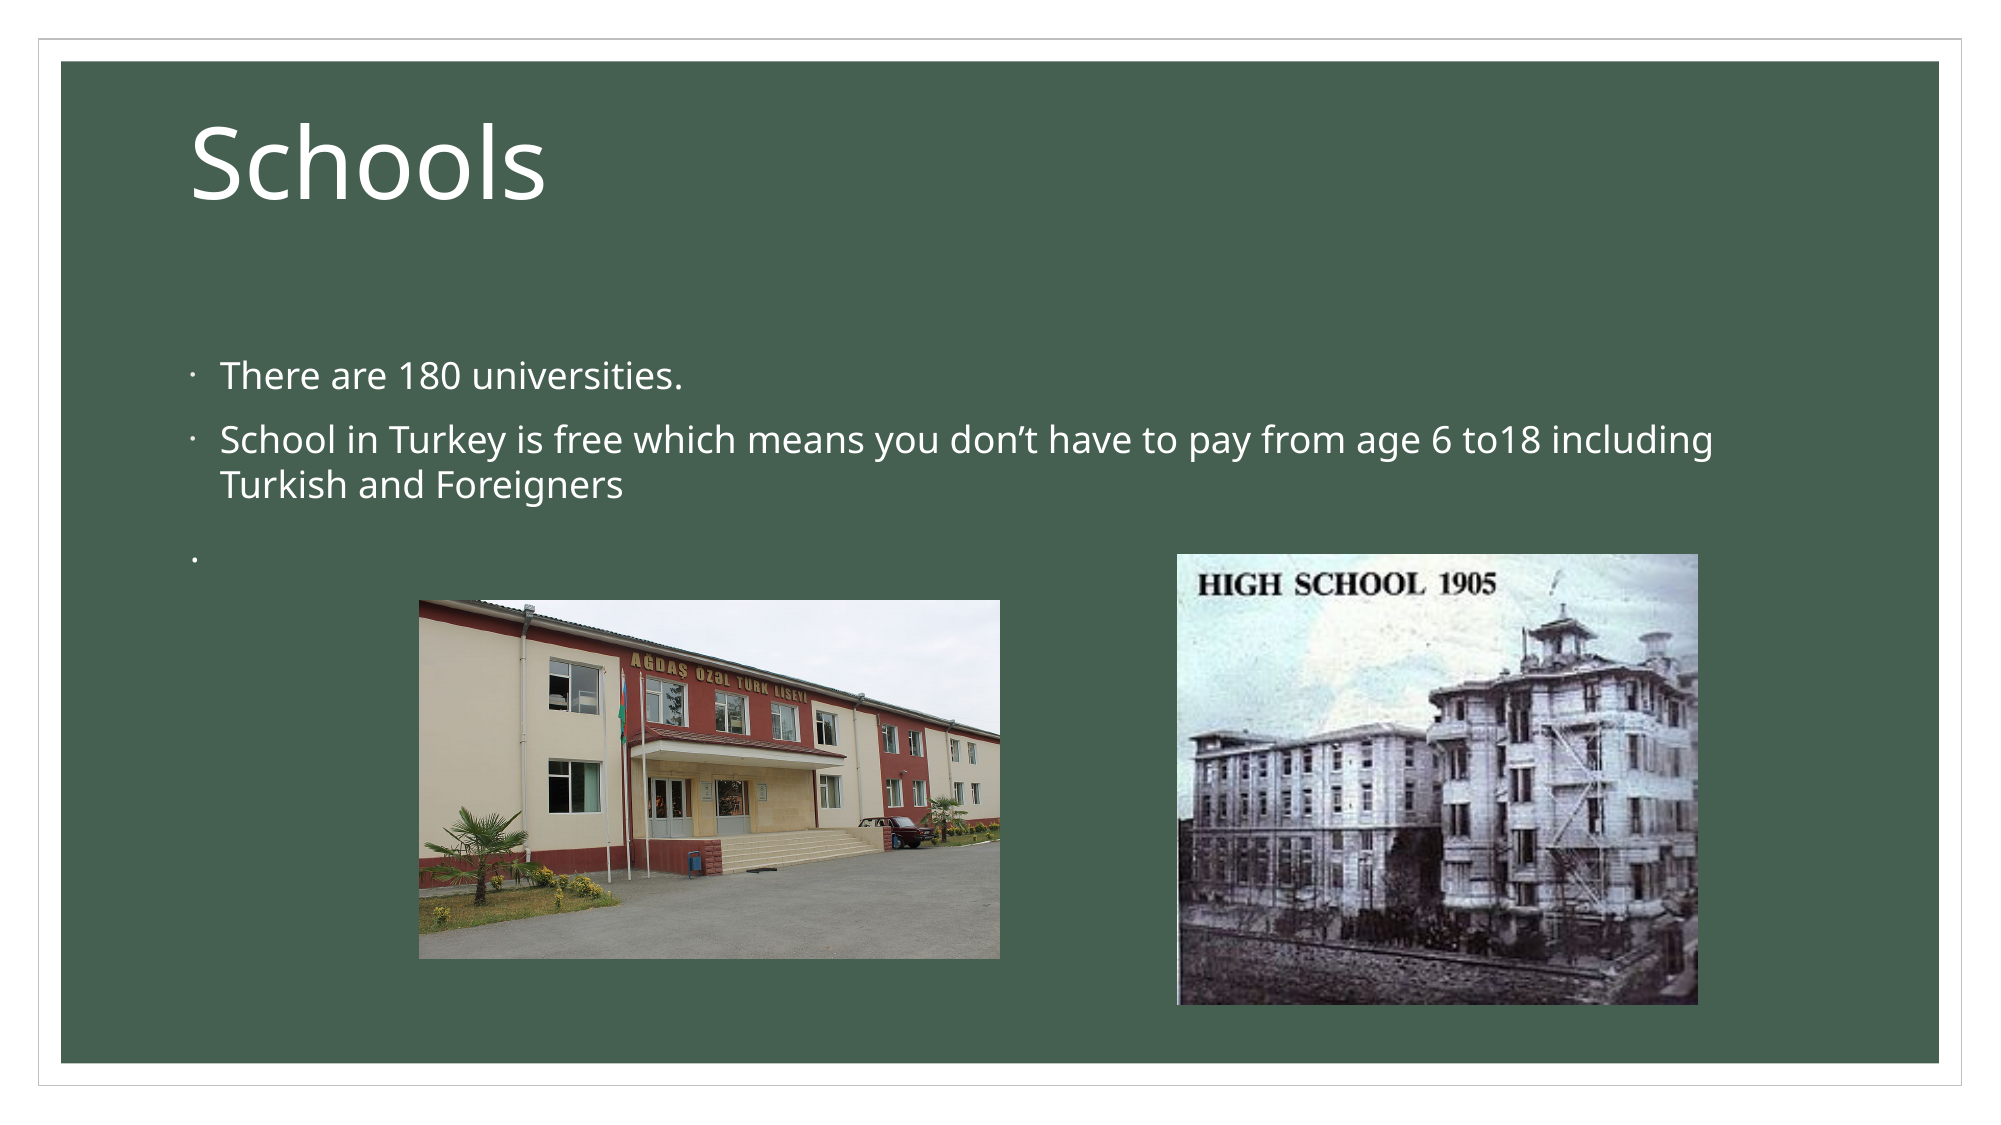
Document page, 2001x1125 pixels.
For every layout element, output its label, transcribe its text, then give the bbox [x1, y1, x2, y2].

list There are 180 universities. School in Turkey is free which means you don’t have to pay from age 6 to18 including Turkish and Foreigners . [174, 345, 1825, 990]
picture [419, 600, 1000, 959]
picture [1177, 554, 1698, 1005]
title Schools [174, 105, 1825, 331]
